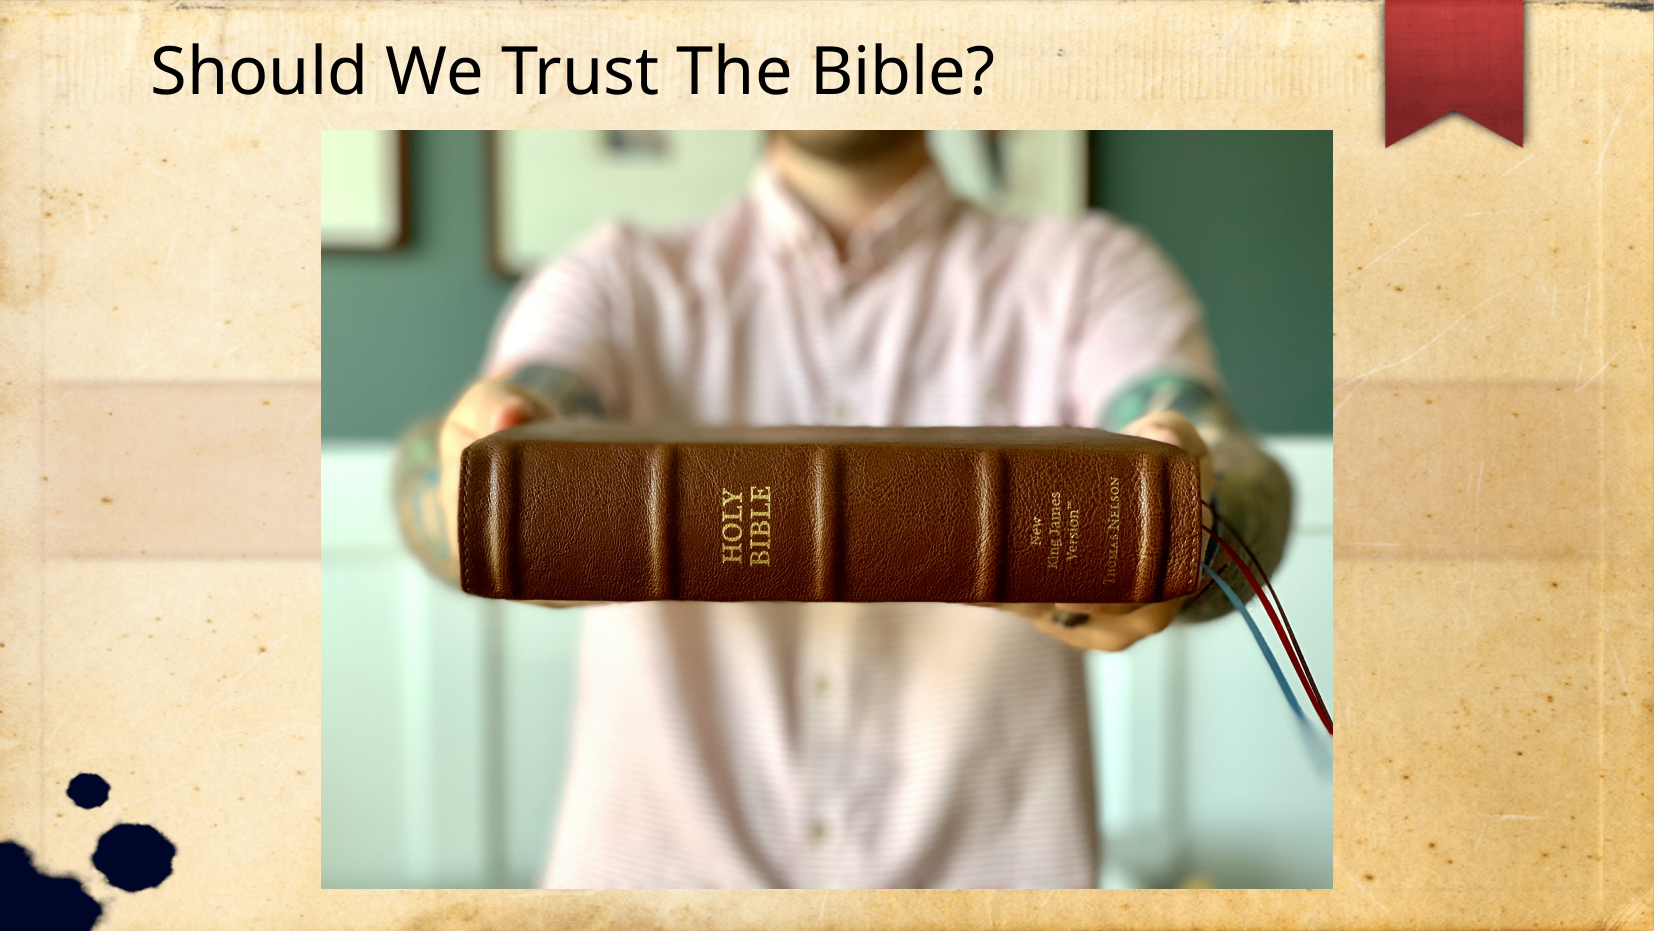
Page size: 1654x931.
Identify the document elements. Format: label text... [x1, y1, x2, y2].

title Should We Trust The Bible? [1, 0, 1146, 164]
picture [0, 0, 1654, 931]
